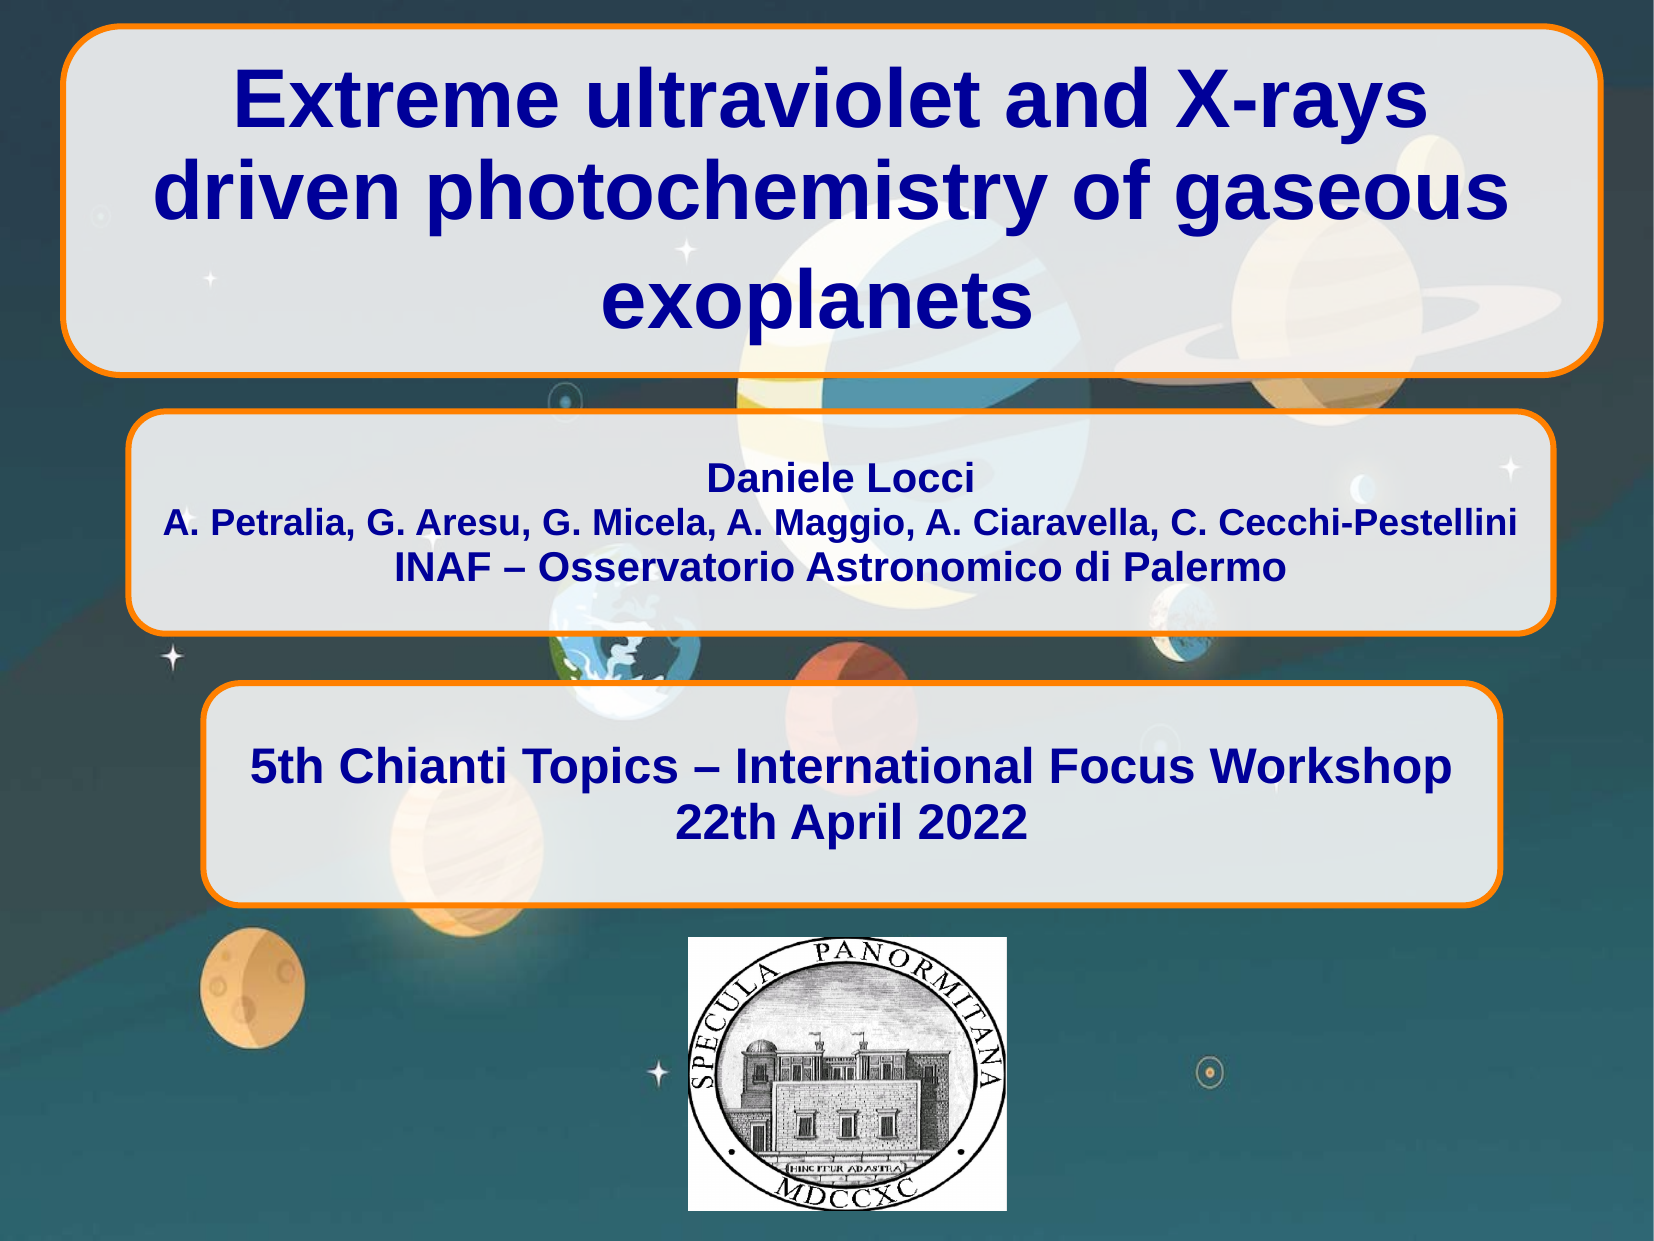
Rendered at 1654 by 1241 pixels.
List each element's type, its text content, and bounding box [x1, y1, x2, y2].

text_box Daniele Locci A. Petralia, G. Aresu, G. Micela, A. Maggio, A. Ciaravella, C. Cecchi-Pestellini INAF – Osservatorio Astronomico di Palermo [128, 411, 1554, 634]
text_box Extreme ultraviolet and X-rays driven photochemistry of gaseous exoplanets [63, 26, 1601, 376]
table_cell Temperature [0, 0, 1654, 1241]
picture [688, 937, 1007, 1211]
text_box 5th Chianti Topics – International Focus Workshop 22th April 2022 [203, 683, 1501, 906]
